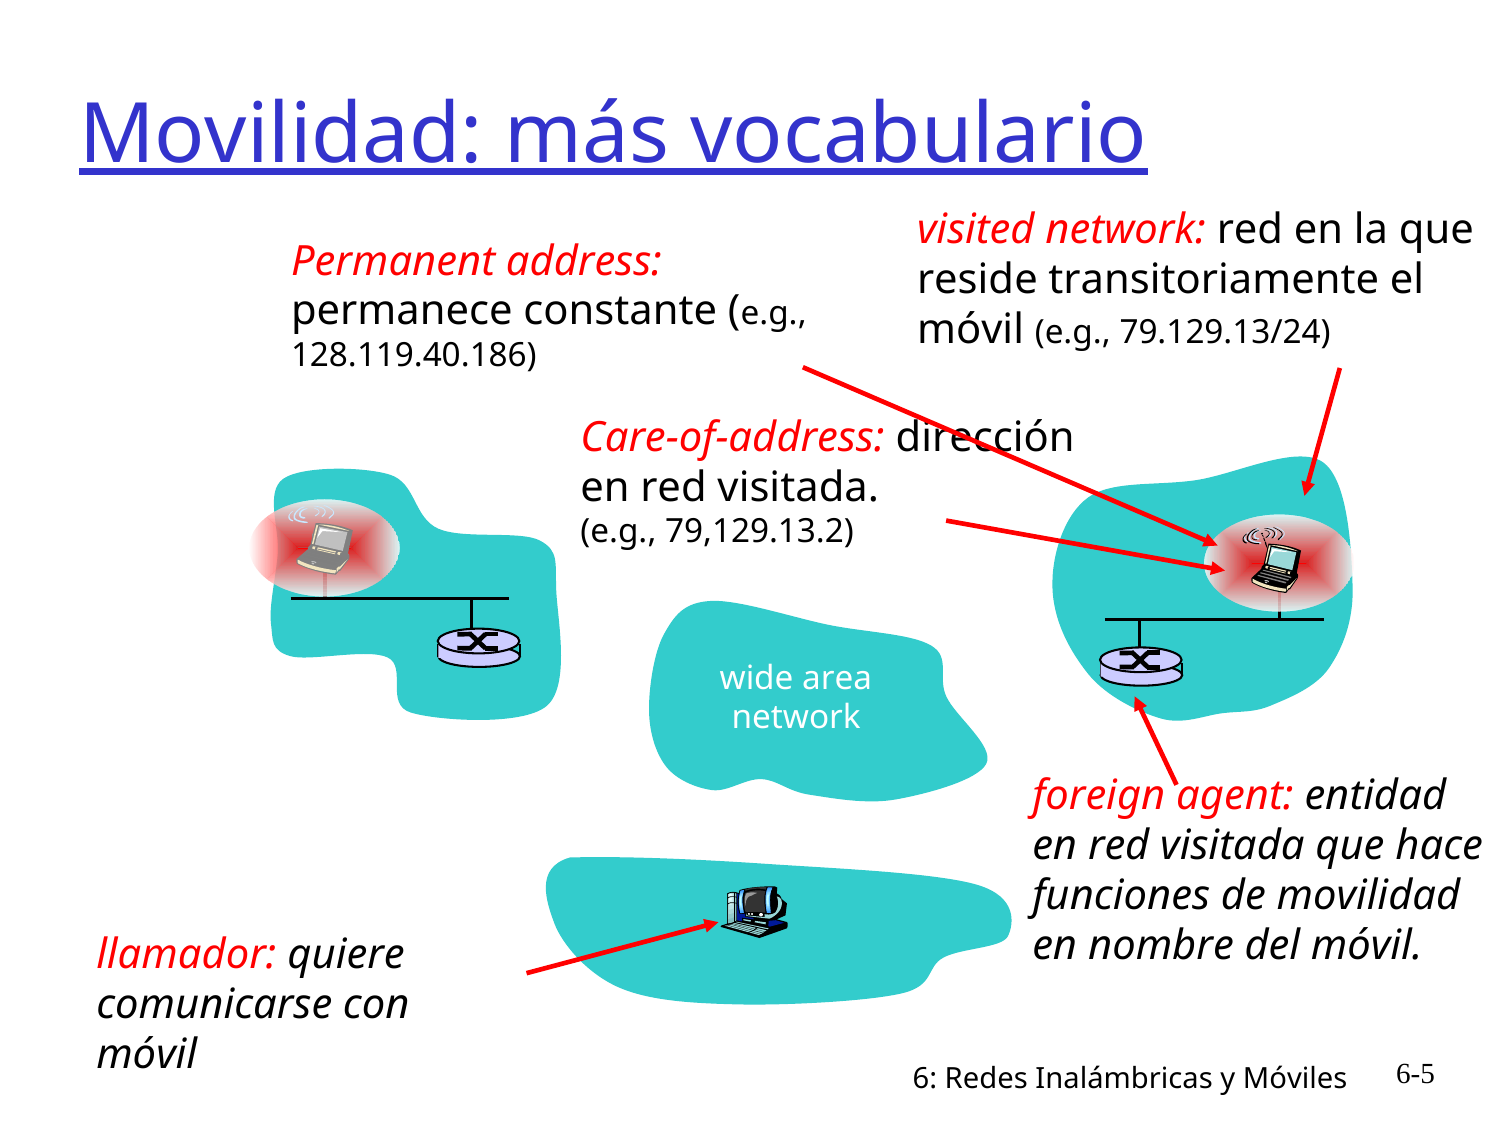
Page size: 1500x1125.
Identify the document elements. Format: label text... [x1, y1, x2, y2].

text_box [249, 468, 562, 720]
text_box visited network: red en la que reside transitoriamente el móvil (e.g., 79.129.13/24) [902, 194, 1500, 361]
text_box [545, 857, 1012, 1005]
chart [720, 885, 789, 939]
chart [1242, 526, 1302, 593]
text_box Care-of-address: dirección en red visitada. (e.g., 79,129.13.2) [565, 401, 1091, 558]
text_box foreign agent: entidad en red visitada que hace funciones de movilidad en nombre del móvil. [1017, 759, 1500, 976]
text_box [649, 600, 988, 802]
title Movilidad: más vocabulario [64, 36, 1340, 224]
text_box llamador: quiere comunicarse con móvil [81, 919, 533, 1086]
text_box Permanent address: permanece constante (e.g., 128.119.40.186) [276, 225, 879, 382]
text_box Care-of-address: dirección en red visitada. (e.g., 79,129.13.2) [890, 401, 1094, 489]
text_box [1052, 456, 1355, 721]
text_box wide area network [677, 648, 915, 744]
